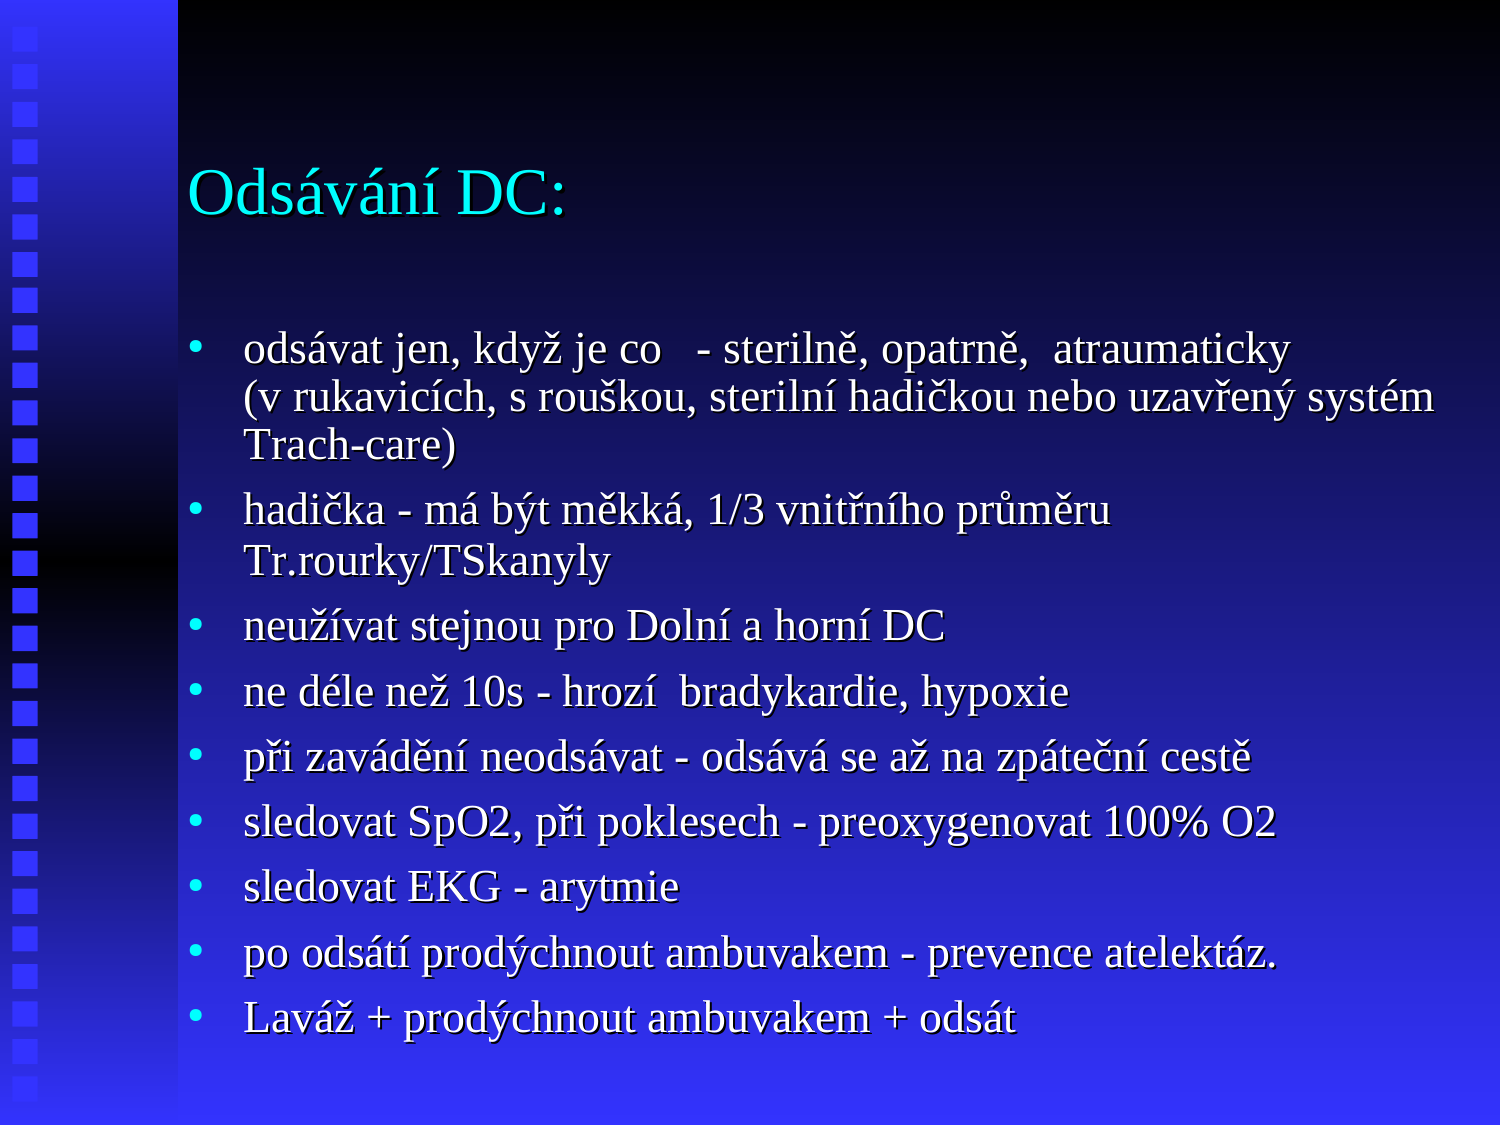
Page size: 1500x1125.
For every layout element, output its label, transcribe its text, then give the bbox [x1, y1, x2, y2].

list odsávat jen, když je co - sterilně, opatrně, atraumaticky (v rukavicích, s rouškou, sterilní hadičkou nebo uzavřený systém Trach-care) hadička - má být měkká, 1/3 vnitřního průměru Tr.rourky/TSkanyly neužívat stejnou pro Dolní a horní DC ne déle než 10s - hrozí bradykardie, hypoxie při zavádění neodsávat - odsává se až na zpáteční cestě sledovat SpO2, při poklesech - preoxygenovat 100% O2 sledovat EKG - arytmie po odsátí prodýchnout ambuvakem - prevence atelektáz. Laváž + prodýchnout ambuvakem + odsát [187, 324, 1463, 1049]
title Odsávání DC: [187, 99, 1463, 288]
